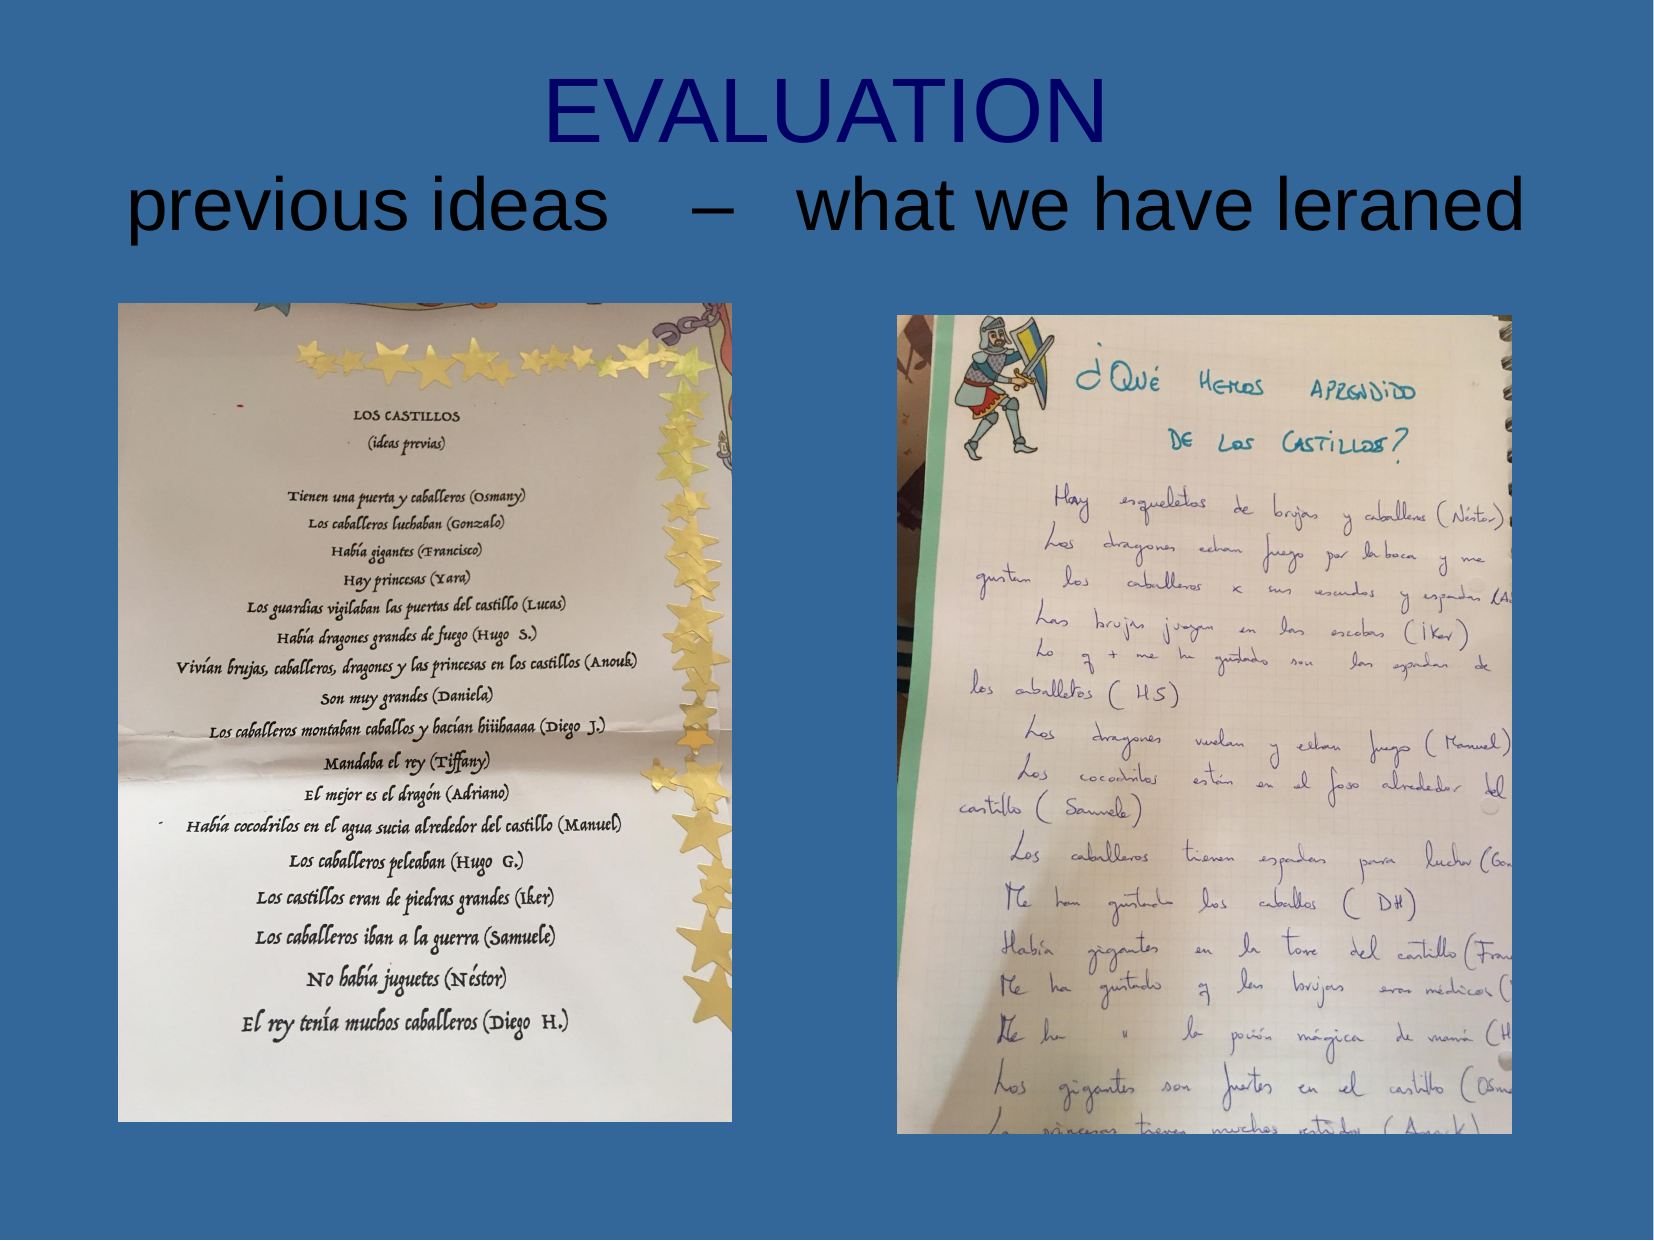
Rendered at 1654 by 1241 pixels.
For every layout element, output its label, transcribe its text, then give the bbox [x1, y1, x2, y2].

picture [118, 303, 732, 1123]
picture [897, 315, 1512, 1134]
title EVALUATION previous ideas – what we have leraned [82, 49, 1571, 257]
